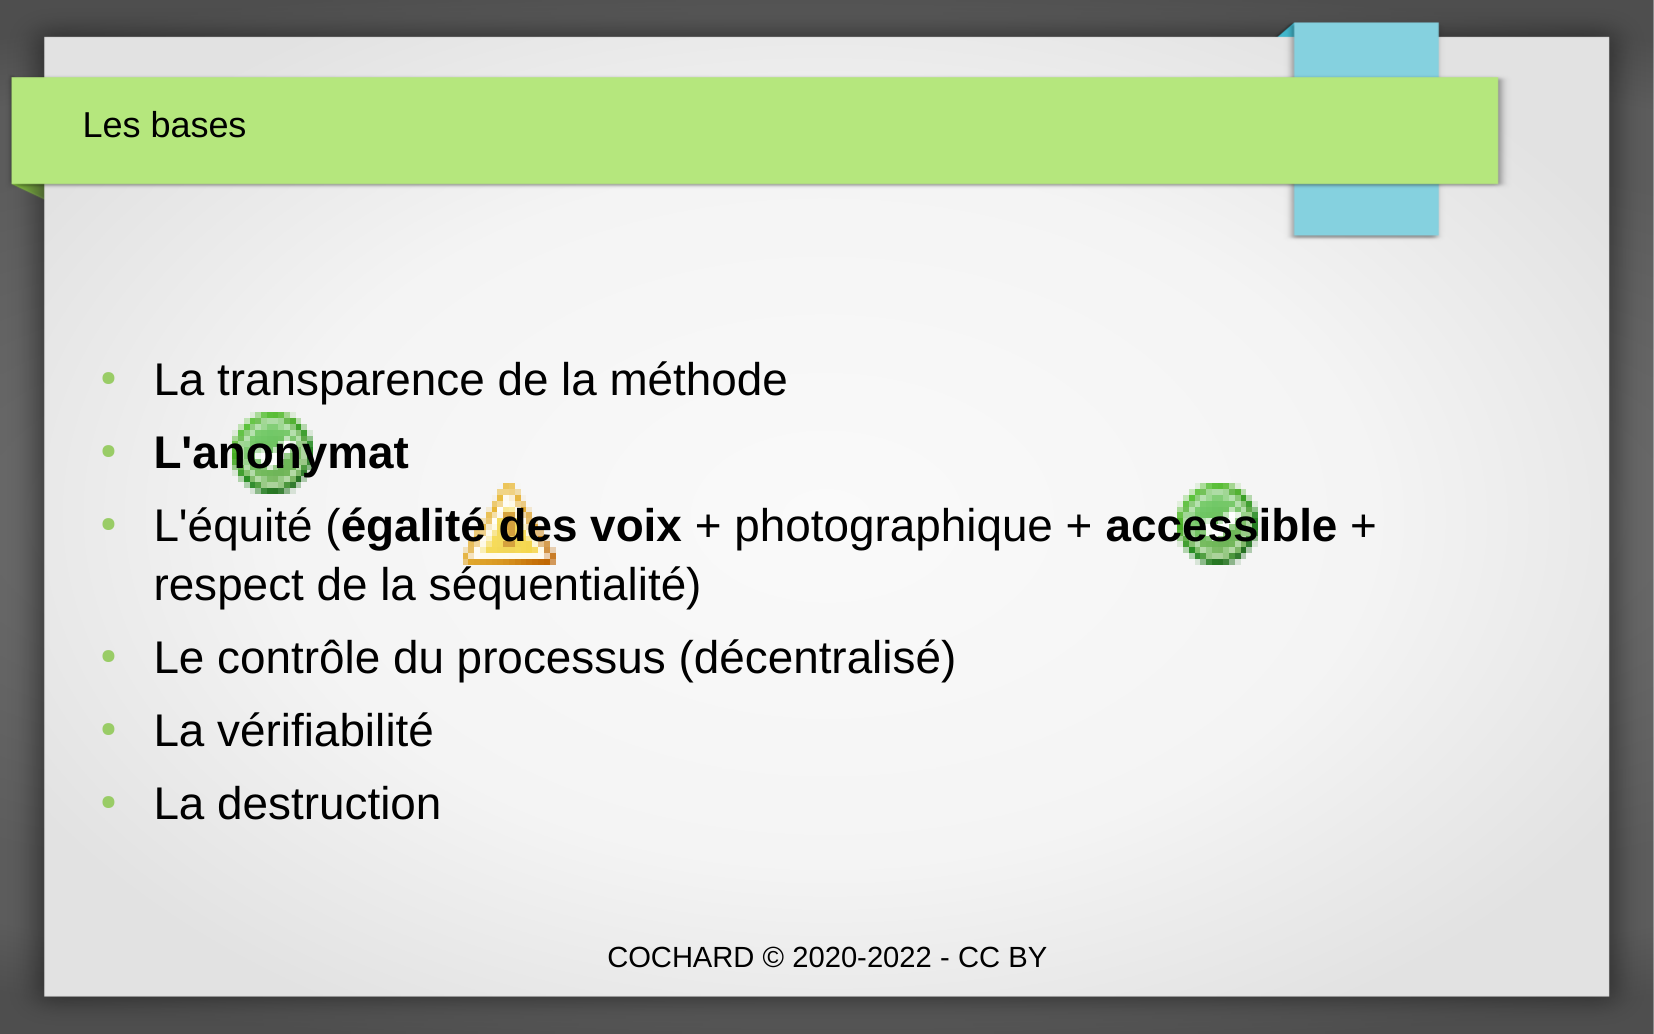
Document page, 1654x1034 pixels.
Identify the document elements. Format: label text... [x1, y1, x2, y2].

title Les bases [82, 39, 1235, 210]
picture [0, 0, 1654, 1034]
list La transparence de la méthode L'anonymat L'équité (égalité des voix + photographique + accessible + respect de la séquentialité) Le contrôle du processus (décentralisé) La vérifiabilité La destruction [82, 249, 1571, 849]
